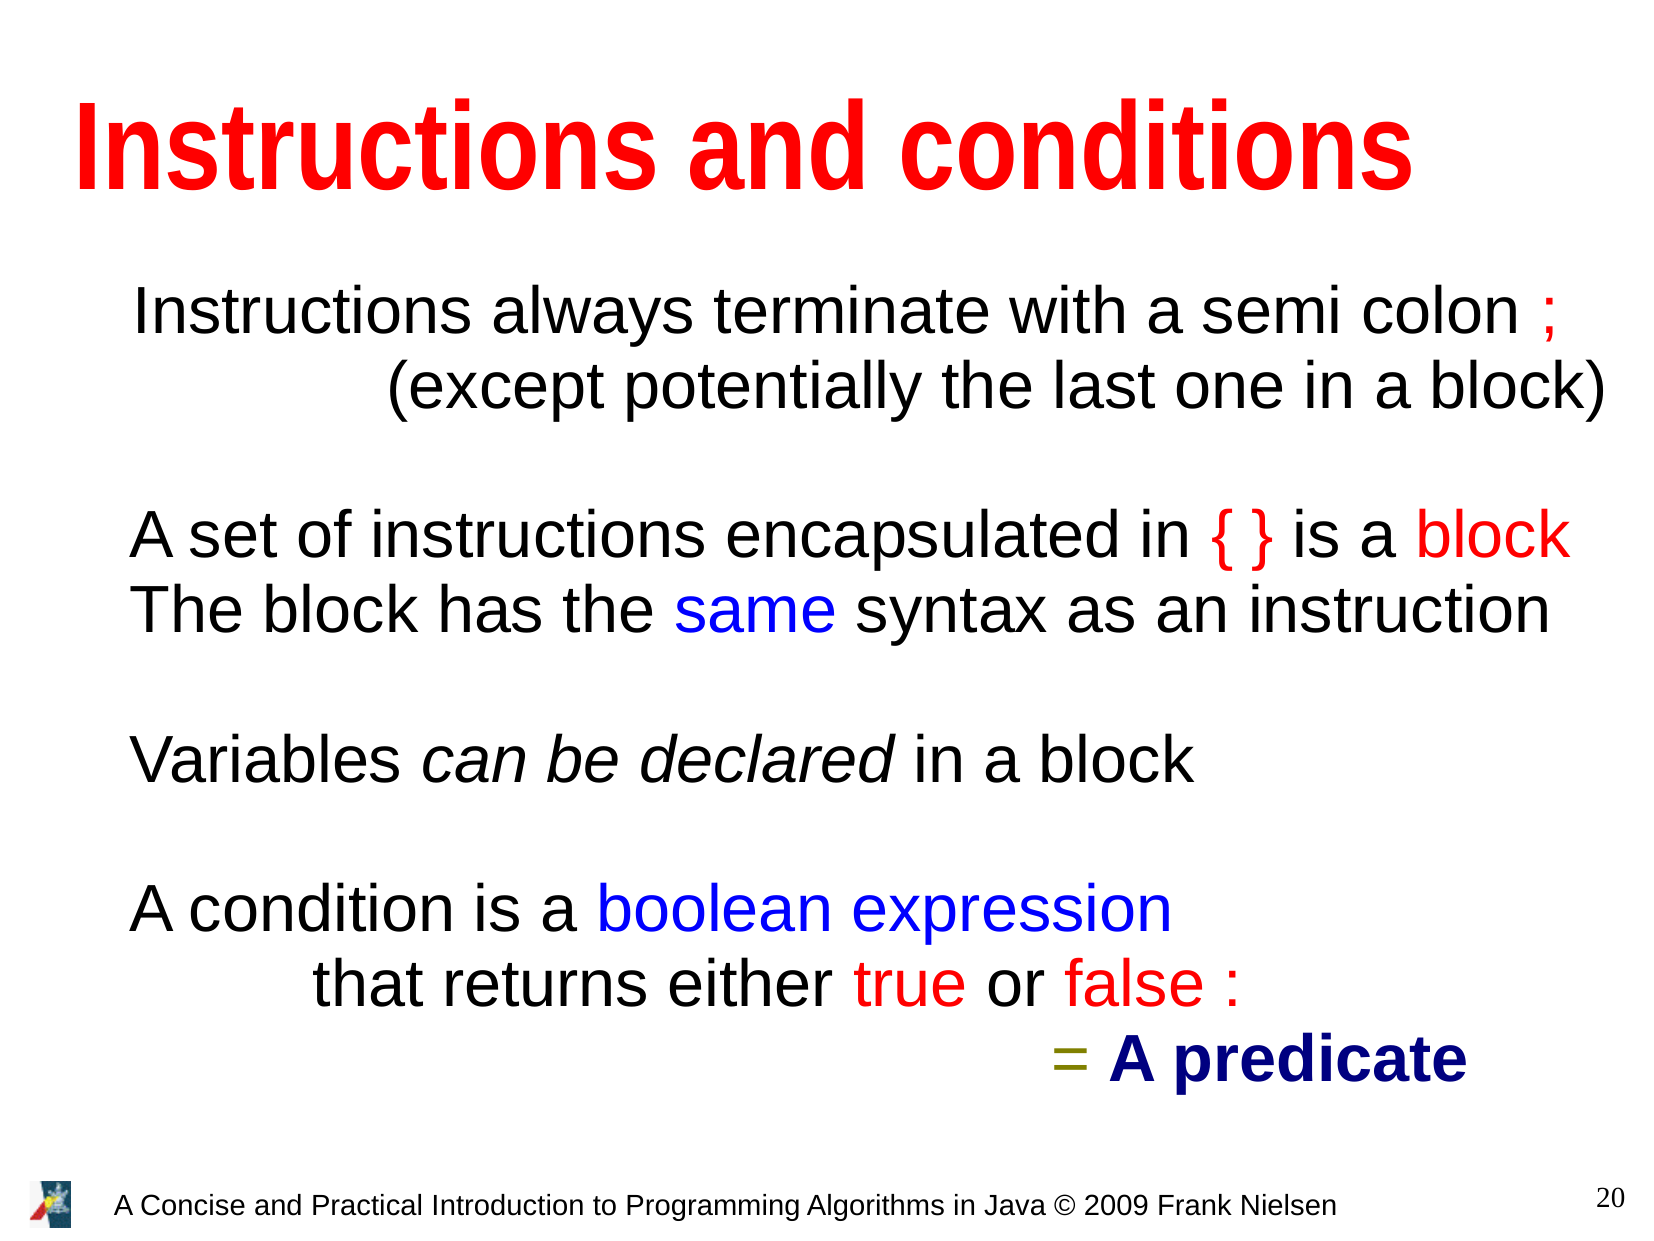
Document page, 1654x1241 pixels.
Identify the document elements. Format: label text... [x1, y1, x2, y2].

text_box Instructions always terminate with a semi colon ; (except potentially the last one in a block) A set of instructions encapsulated in { } is a block The block has the same syntax as an instruction Variables can be declared in a block A condition is a boolean expression that returns either true or false : = A predicate [44, 265, 1654, 1103]
text_box Instructions and conditions [59, 64, 1625, 223]
picture [29, 1181, 71, 1228]
